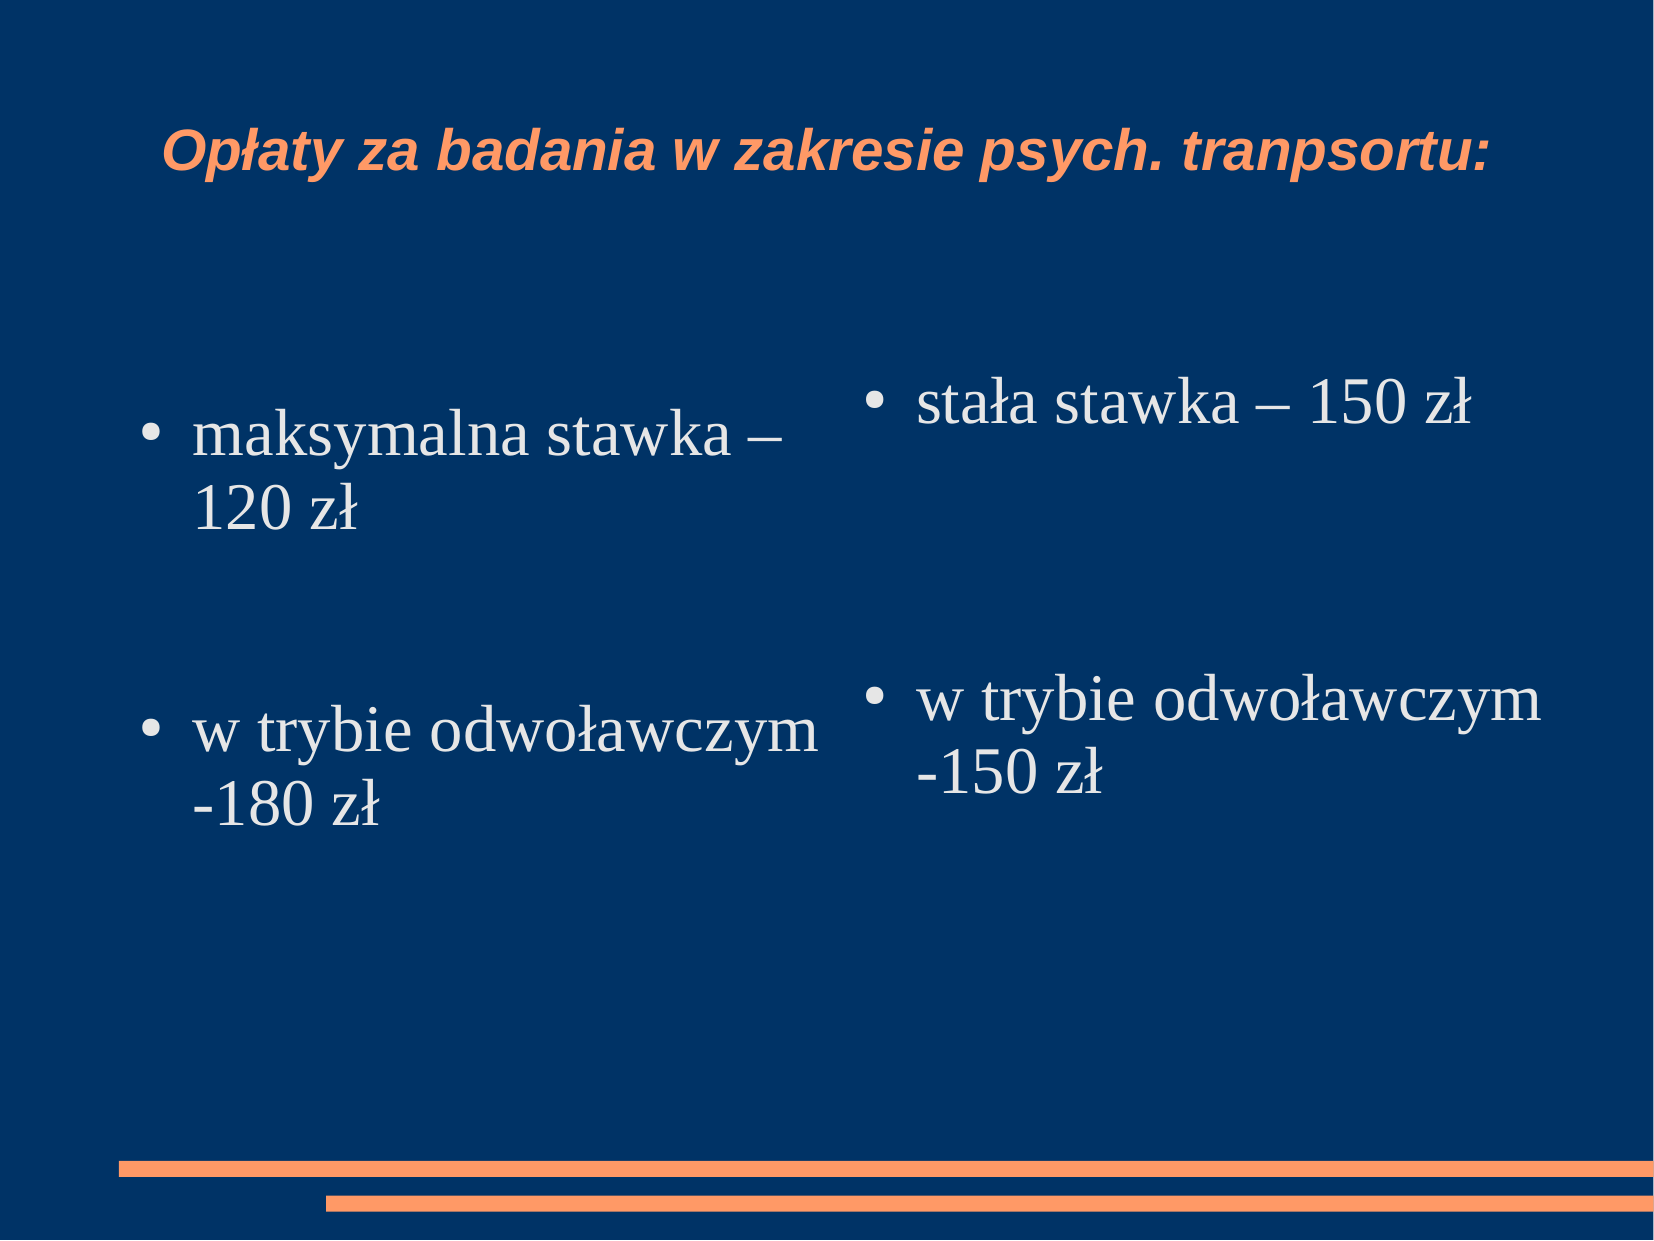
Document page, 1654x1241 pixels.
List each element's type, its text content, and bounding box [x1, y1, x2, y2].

list stała stawka – 150 zł w trybie odwoławczym -150 zł [845, 290, 1572, 1109]
list maksymalna stawka – 120 zł w trybie odwoławczym -180 zł [121, 322, 824, 1132]
title Opłaty za badania w zakresie psych. tranpsortu: [121, 46, 1534, 254]
